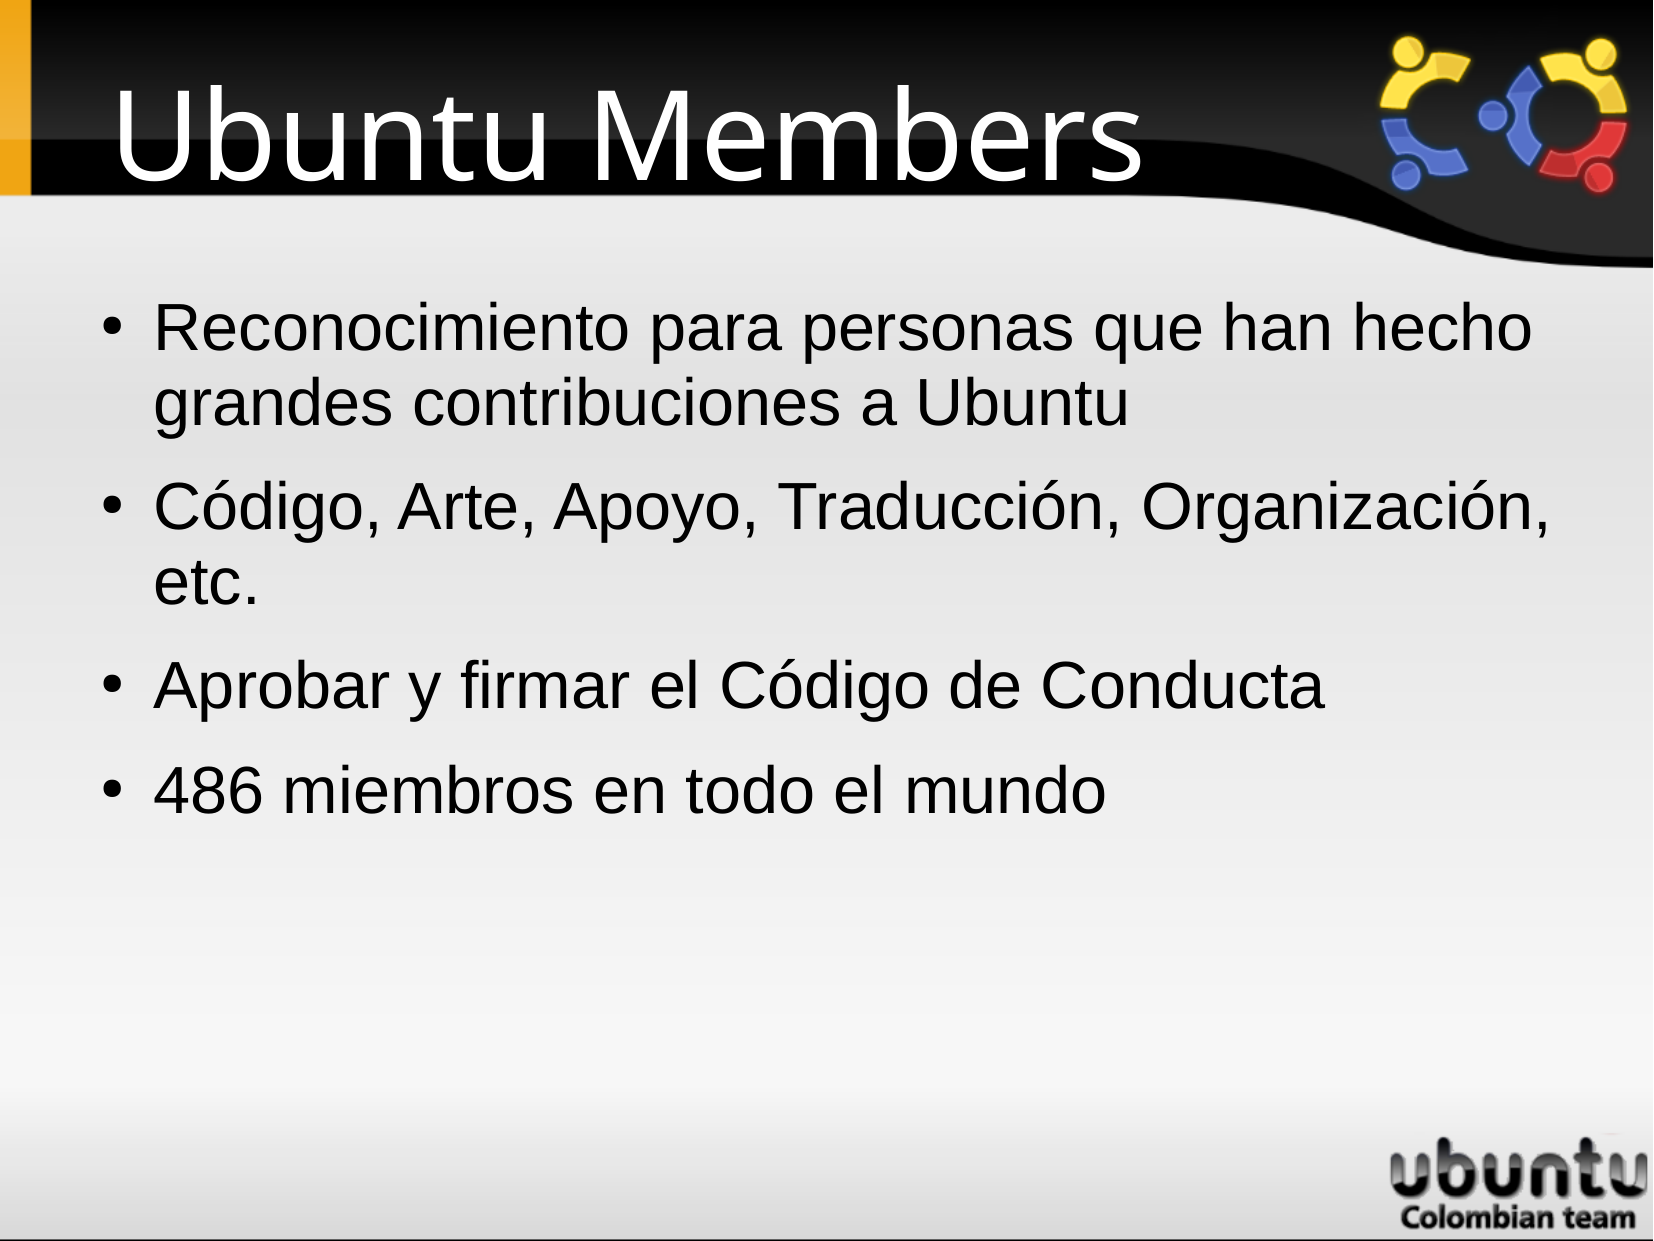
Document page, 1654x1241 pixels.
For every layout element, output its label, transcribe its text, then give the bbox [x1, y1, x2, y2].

picture [0, 0, 1653, 1241]
list Reconocimiento para personas que han hecho grandes contribuciones a Ubuntu Código, Arte, Apoyo, Traducción, Organización, etc. Aprobar y firmar el Código de Conducta 486 miembros en todo el mundo [82, 290, 1571, 1109]
text_box Ubuntu Members [94, 38, 1300, 178]
